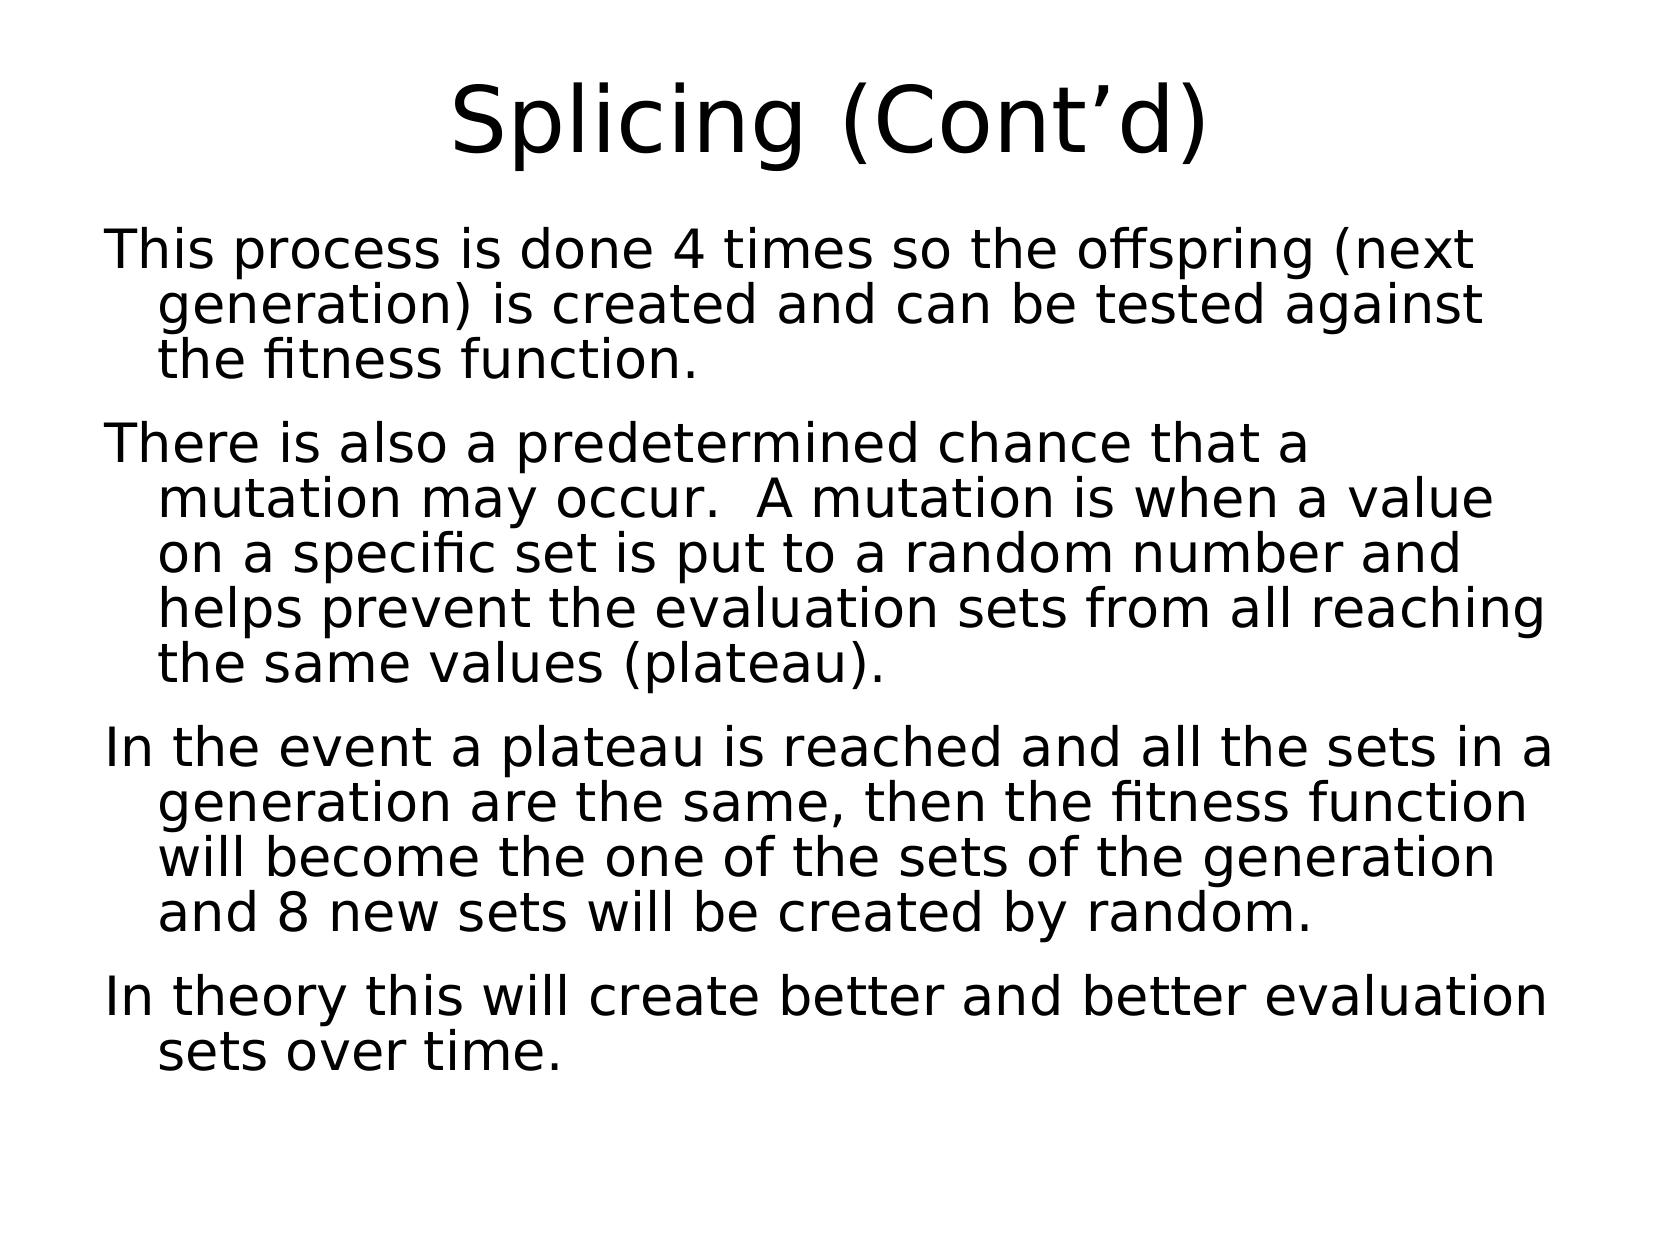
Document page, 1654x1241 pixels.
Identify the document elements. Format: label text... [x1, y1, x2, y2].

list This process is done 4 times so the offspring (next generation) is created and can be tested against the fitness function. There is also a predetermined chance that a mutation may occur. A mutation is when a value on a specific set is put to a random number and helps prevent the evaluation sets from all reaching the same values (plateau). In the event a plateau is reached and all the sets in a generation are the same, then the fitness function will become the one of the sets of the generation and 8 new sets will be created by random. In theory this will create better and better evaluation sets over time. [86, 225, 1576, 1233]
title Splicing (Cont’d) [86, 18, 1576, 225]
